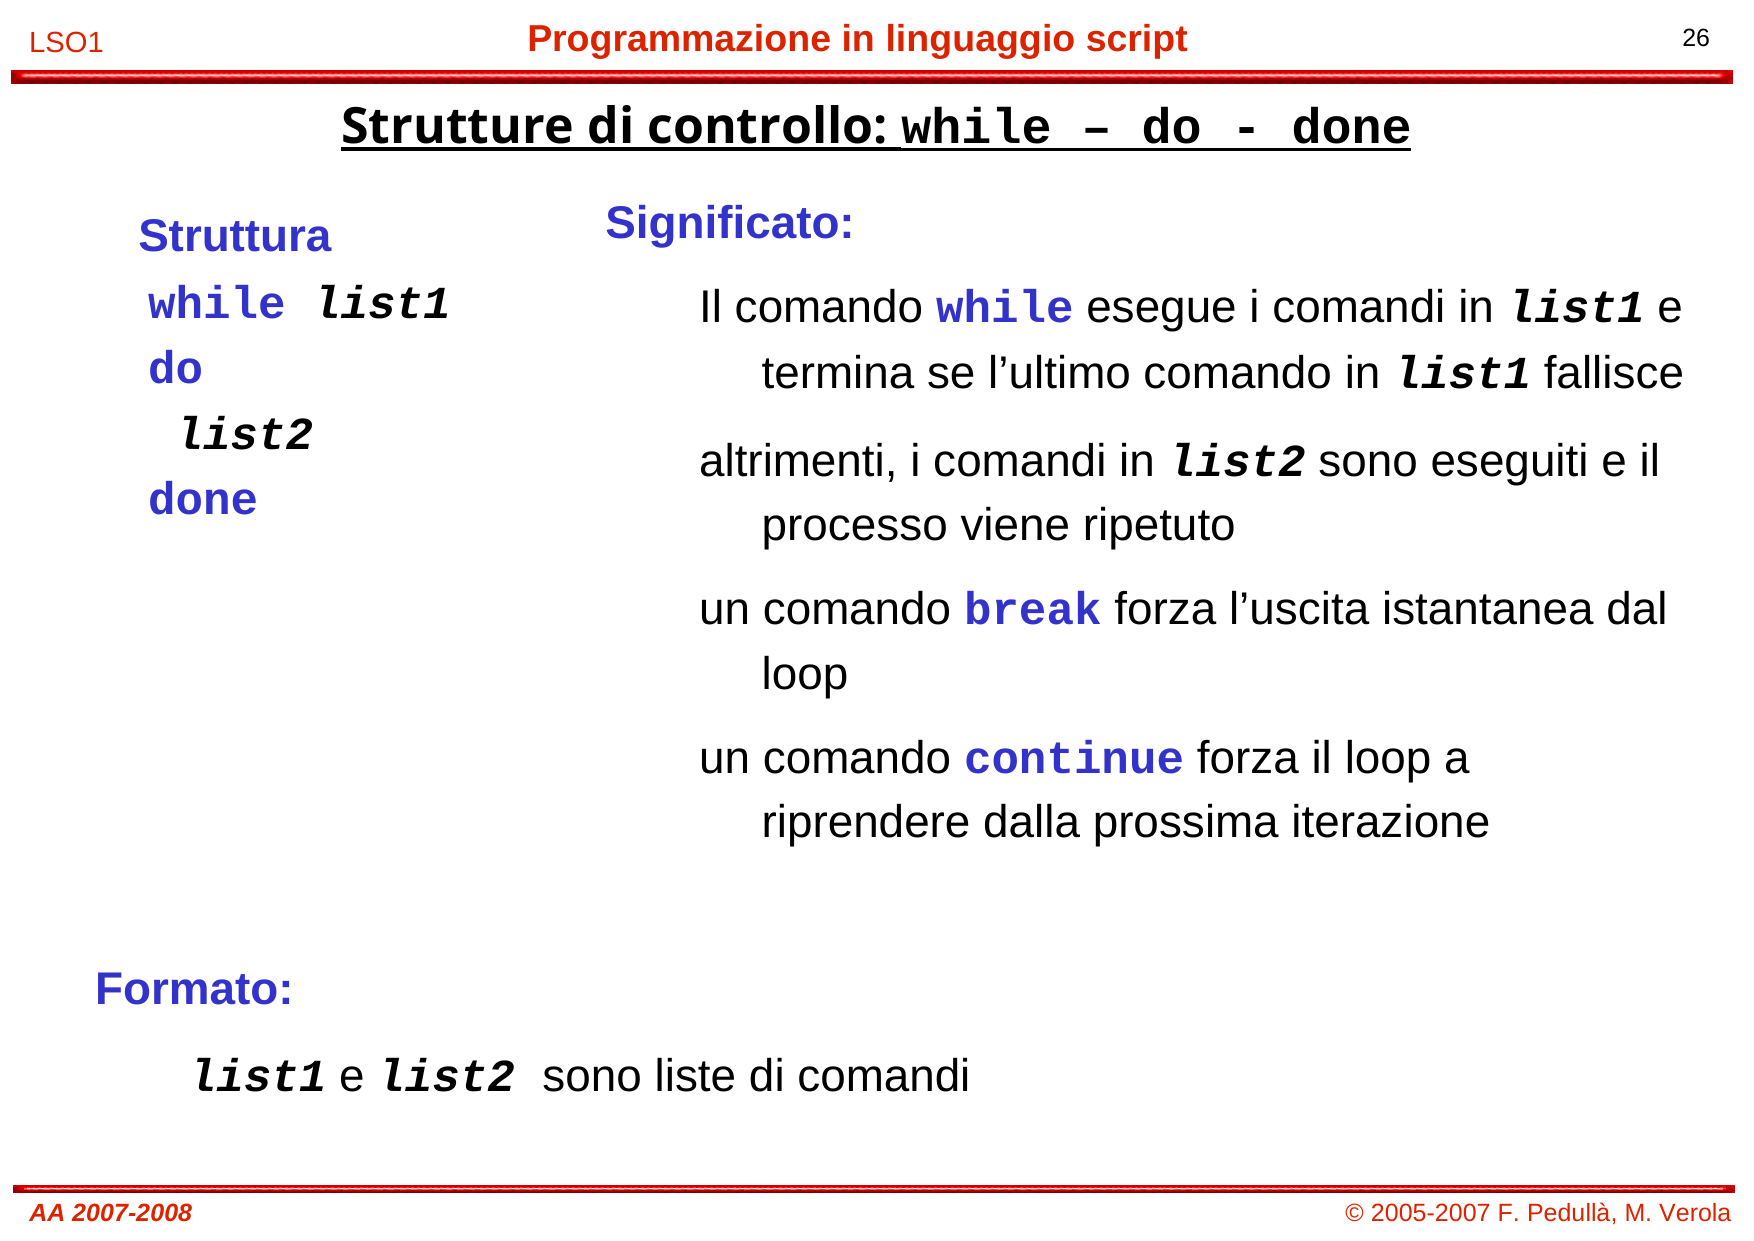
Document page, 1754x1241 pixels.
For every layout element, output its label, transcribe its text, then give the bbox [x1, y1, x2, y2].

list Significato: Il comando while esegue i comandi in list1 e termina se l’ultimo comando in list1 fallisce altrimenti, i comandi in list2 sono eseguiti e il processo viene ripetuto un comando break forza l’uscita istantanea dal loop un comando continue forza il loop a riprendere dalla prossima iterazione [590, 186, 1706, 921]
text_box Struttura while list1 do list2 done [97, 199, 590, 582]
title Strutture di controllo: while – do - done [302, 78, 1451, 174]
list Formato: list1 e list2 sono liste di comandi [80, 951, 1718, 1130]
picture [11, 70, 1733, 84]
picture [13, 1185, 1735, 1193]
